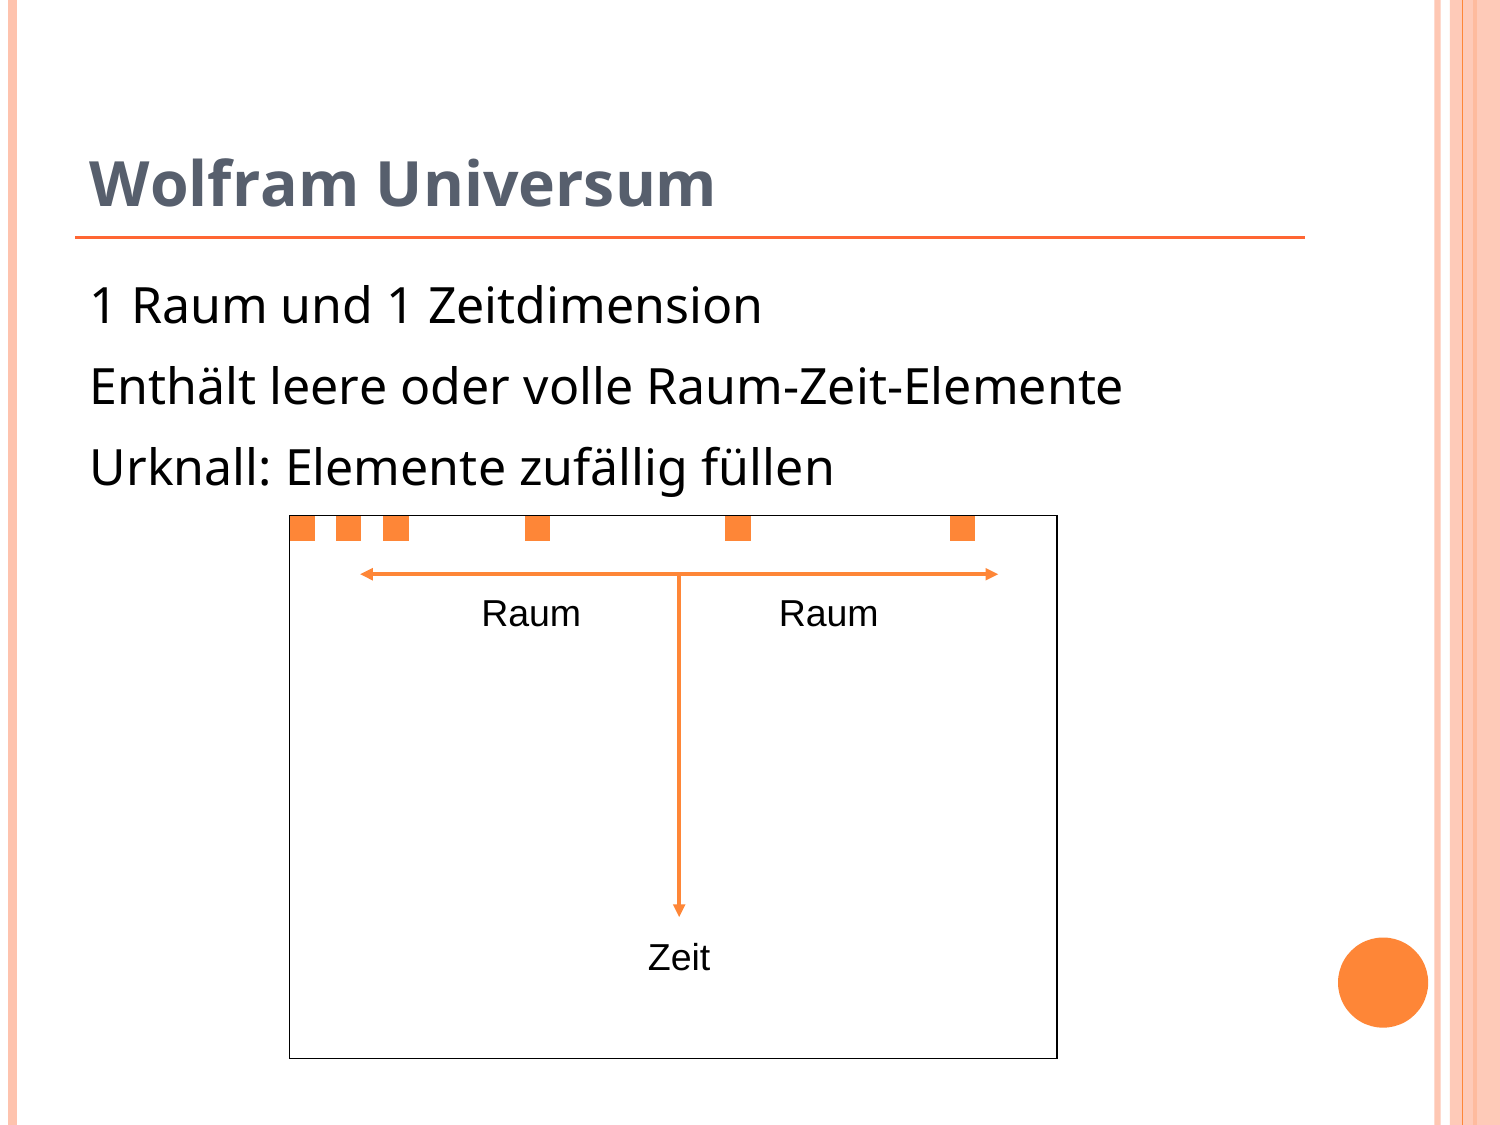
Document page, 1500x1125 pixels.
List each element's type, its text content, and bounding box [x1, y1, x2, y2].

text_box [525, 516, 550, 541]
text_box [384, 516, 408, 540]
text_box [950, 516, 975, 541]
text_box [336, 516, 361, 541]
text_box Zeit [620, 928, 739, 987]
text_box [726, 516, 750, 541]
text_box [290, 516, 315, 541]
text_box Raum [764, 585, 894, 643]
title Wolfram Universum [74, 44, 1300, 233]
text_box Raum [466, 585, 597, 643]
list 1 Raum und 1 Zeitdimension Enthält leere oder volle Raum-Zeit-Elemente Urknall: Elemente zufällig füllen [74, 262, 1300, 1063]
